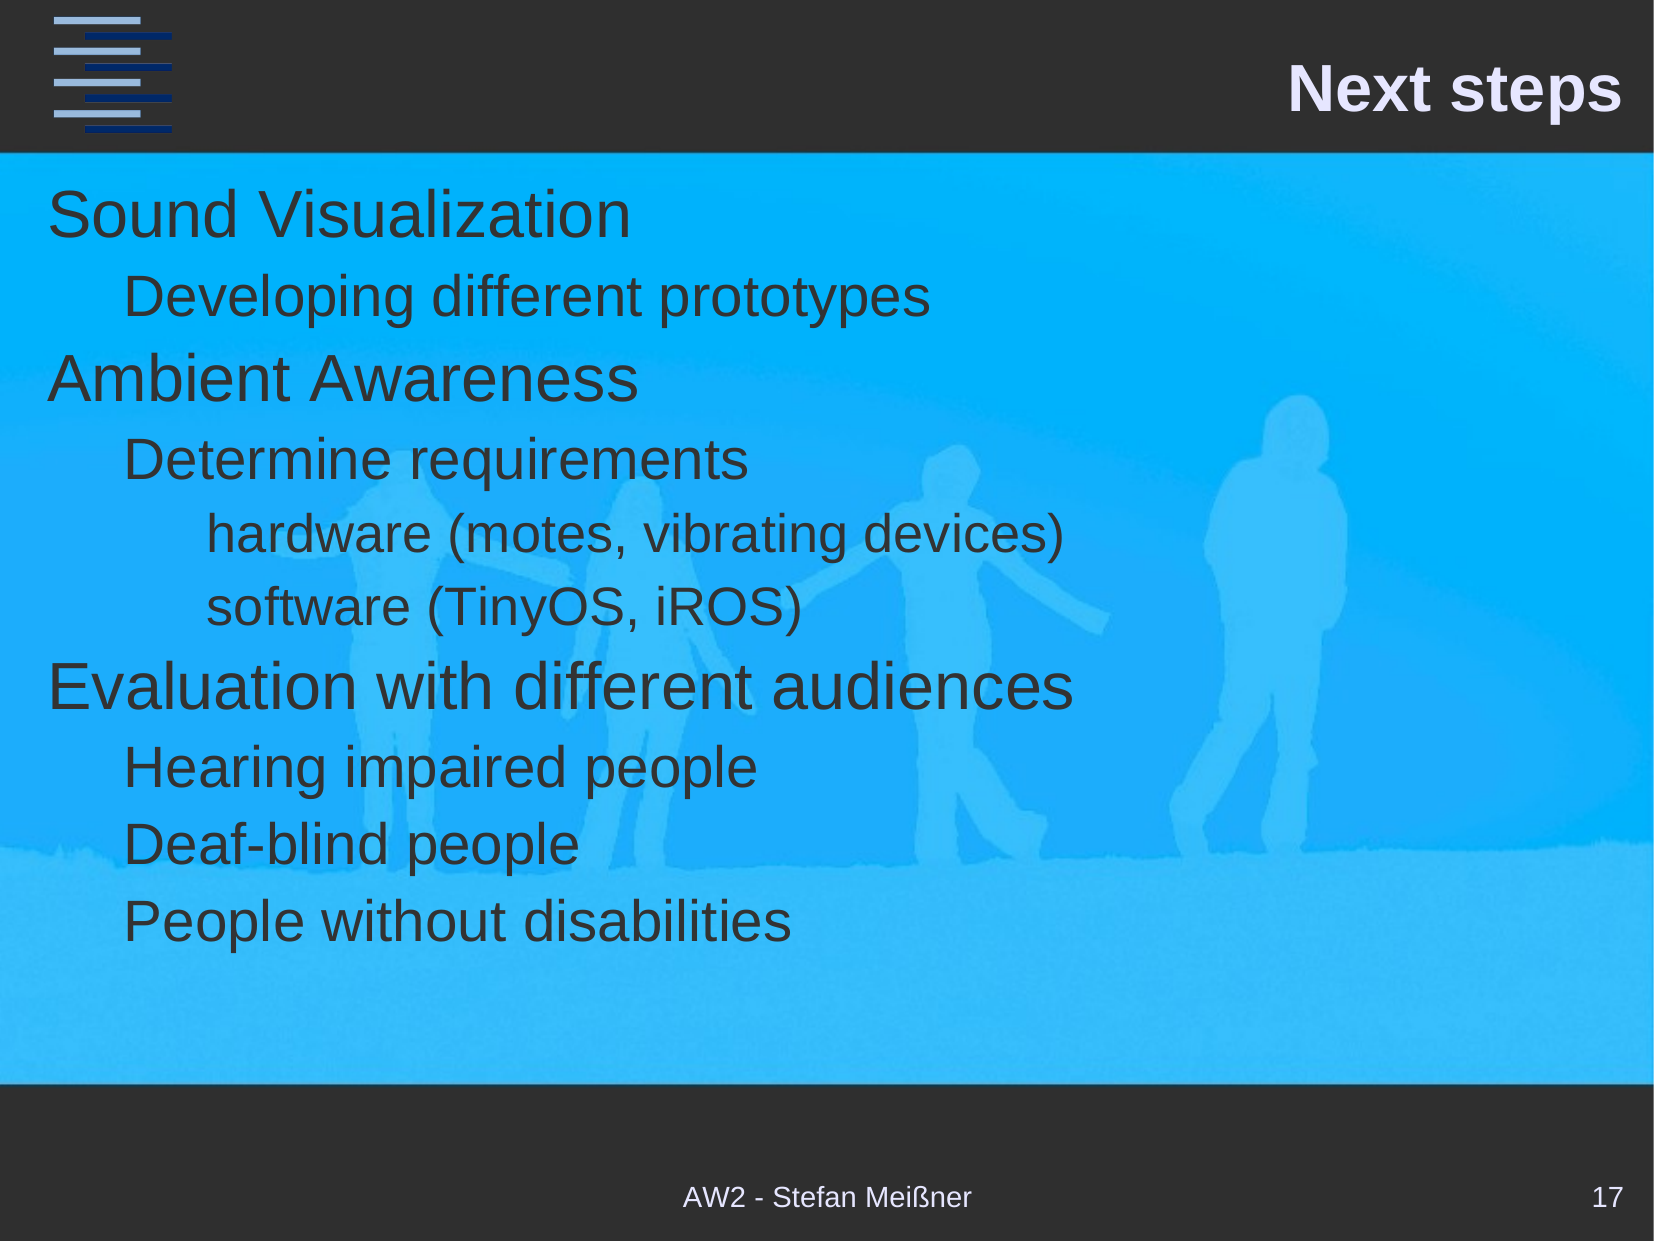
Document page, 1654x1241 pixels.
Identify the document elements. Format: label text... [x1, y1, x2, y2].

picture [0, 427, 1654, 1241]
list Sound Visualization Developing different prototypes Ambient Awareness Determine requirements hardware (motes, vibrating devices) software (TinyOS, iROS) Evaluation with different audiences Hearing impaired people Deaf-blind people People without disabilities [29, 177, 1625, 1064]
title Next steps [29, 29, 1625, 148]
picture [0, 0, 1654, 272]
